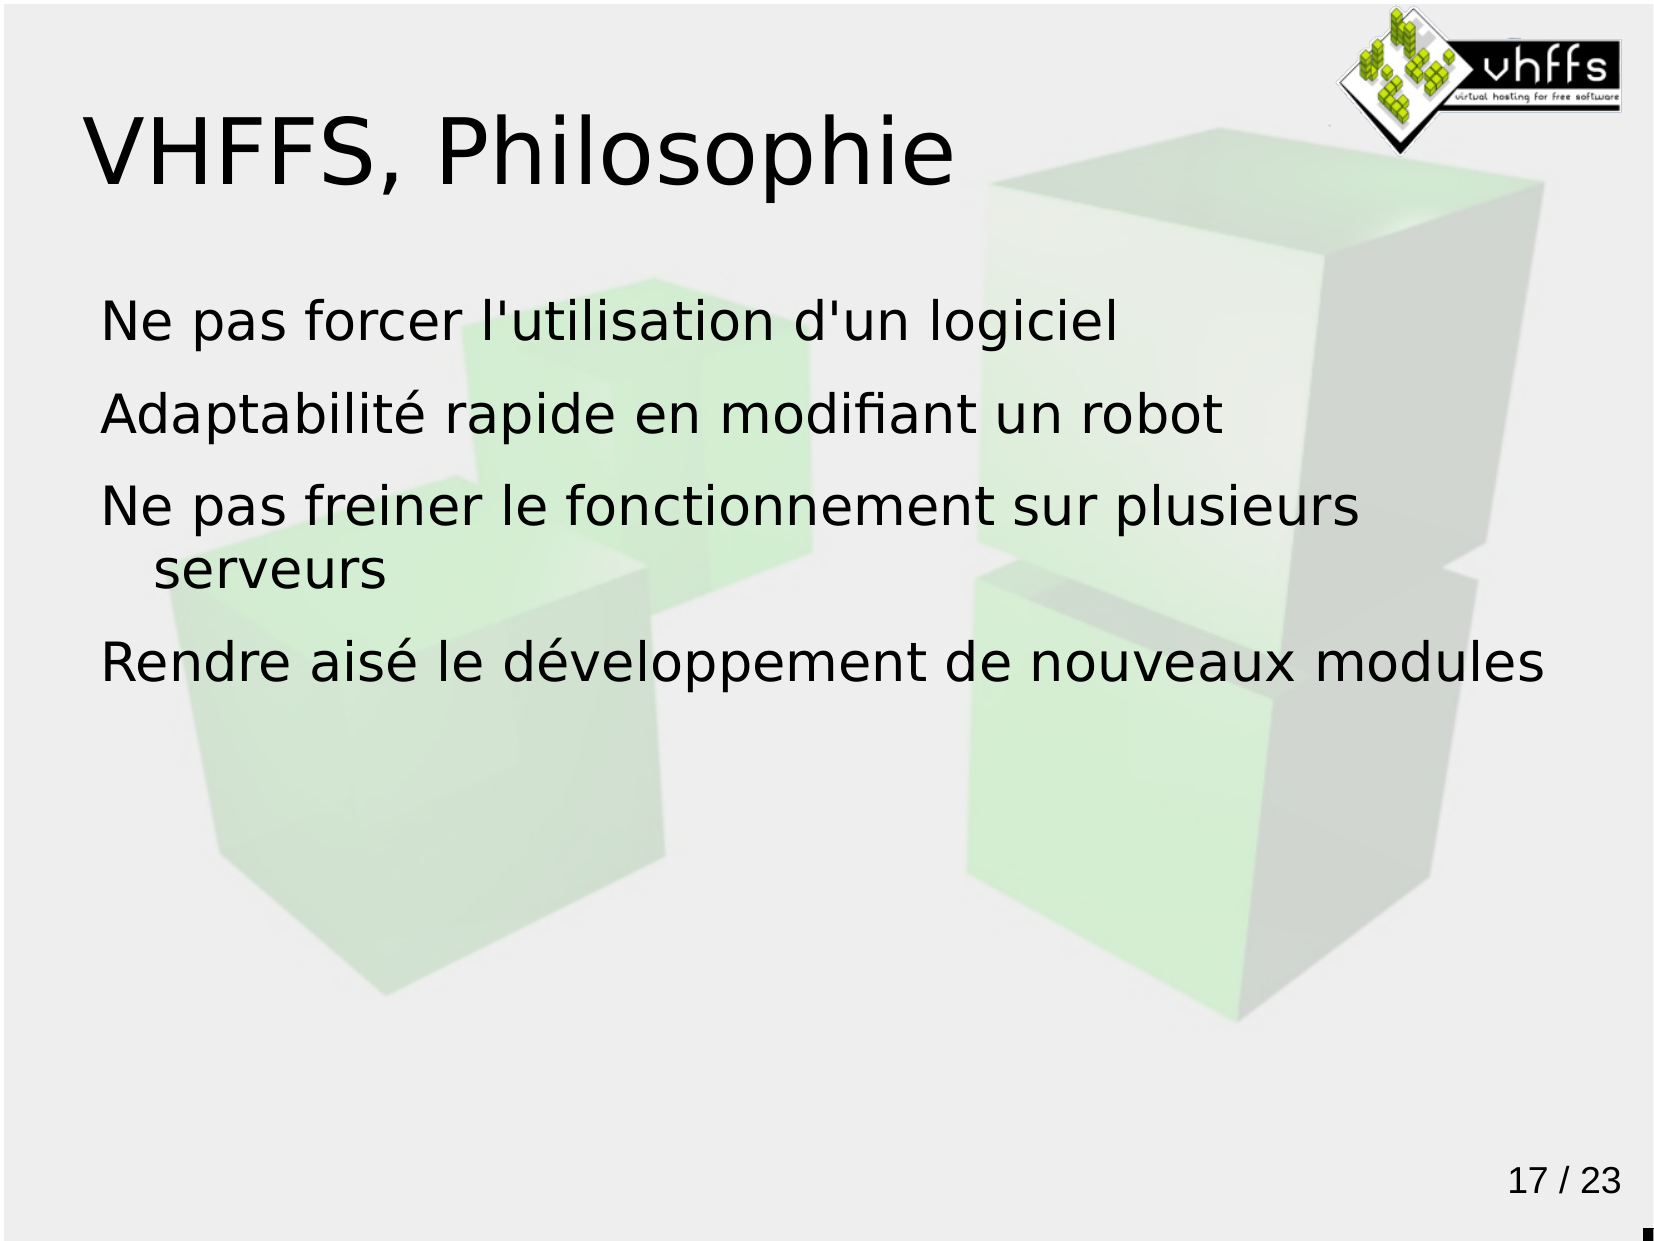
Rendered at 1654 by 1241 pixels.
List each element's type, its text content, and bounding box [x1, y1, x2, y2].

list Ne pas forcer l'utilisation d'un logiciel Adaptabilité rapide en modifiant un robot Ne pas freiner le fonctionnement sur plusieurs serveurs Rendre aisé le développement de nouveaux modules [82, 290, 1571, 1094]
title VHFFS, Philosophie [82, 49, 1571, 257]
picture [4, 0, 1654, 1241]
text_box <numéro> / 23 [1314, 1151, 1637, 1225]
text_box [1643, 1228, 1654, 1241]
